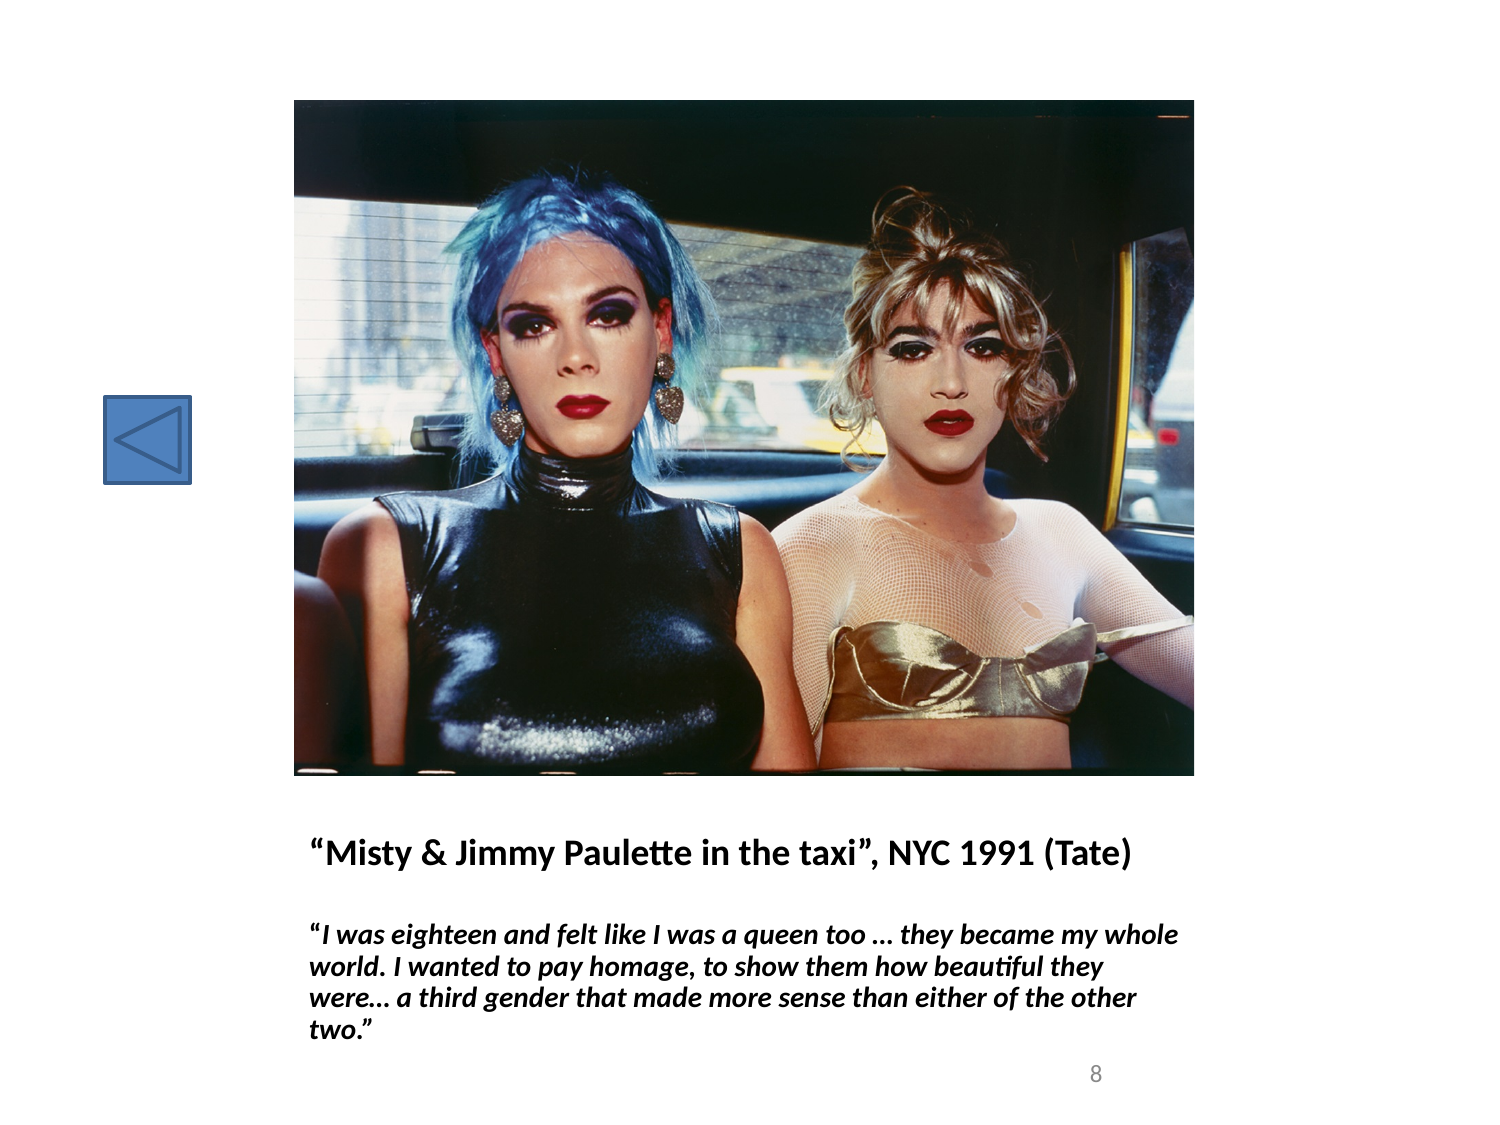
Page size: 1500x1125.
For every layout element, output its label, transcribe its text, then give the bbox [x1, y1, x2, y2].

list “I was eighteen and felt like I was a queen too … they became my whole world. I wanted to pay homage, to show them how beautiful they were… a third gender that made more sense than either of the other two.” [294, 880, 1195, 1059]
picture [294, 100, 1195, 776]
title “Misty & Jimmy Paulette in the taxi”, NYC 1991 (Tate) [294, 787, 1195, 880]
text_box [104, 397, 191, 483]
text_box 8 [1074, 1042, 1426, 1103]
